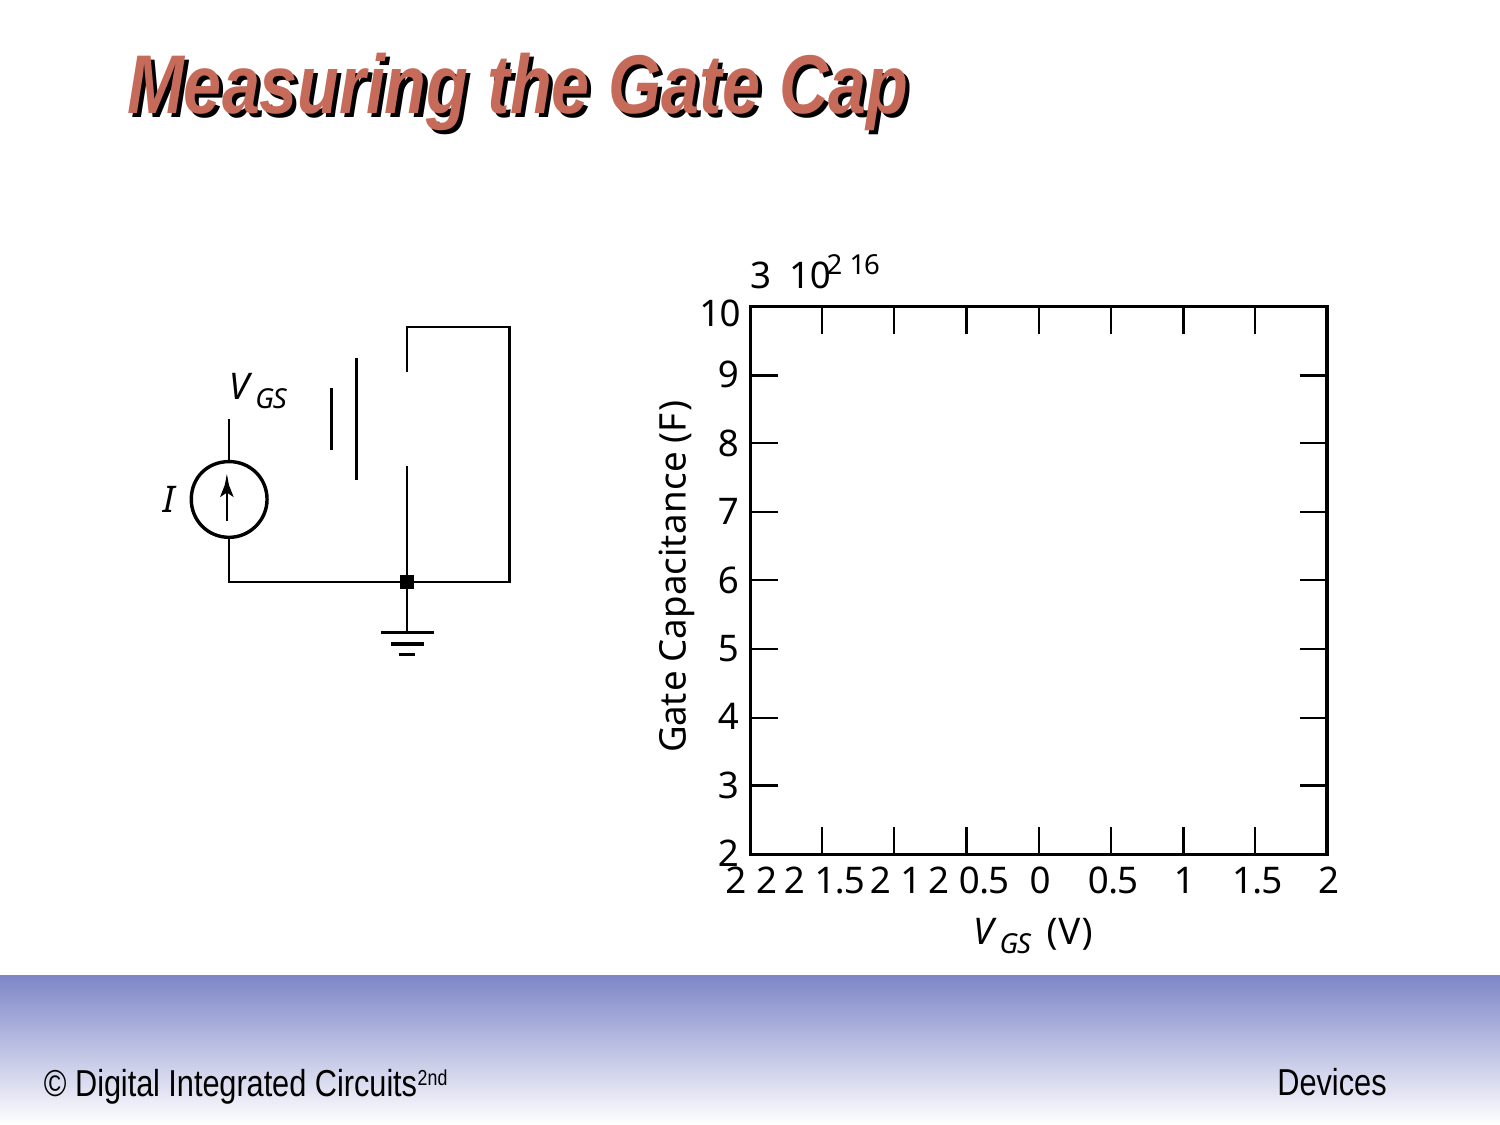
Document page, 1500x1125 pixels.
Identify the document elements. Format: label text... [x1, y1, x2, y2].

picture [162, 242, 1338, 963]
title Measuring the Gate Cap [112, 22, 1388, 138]
